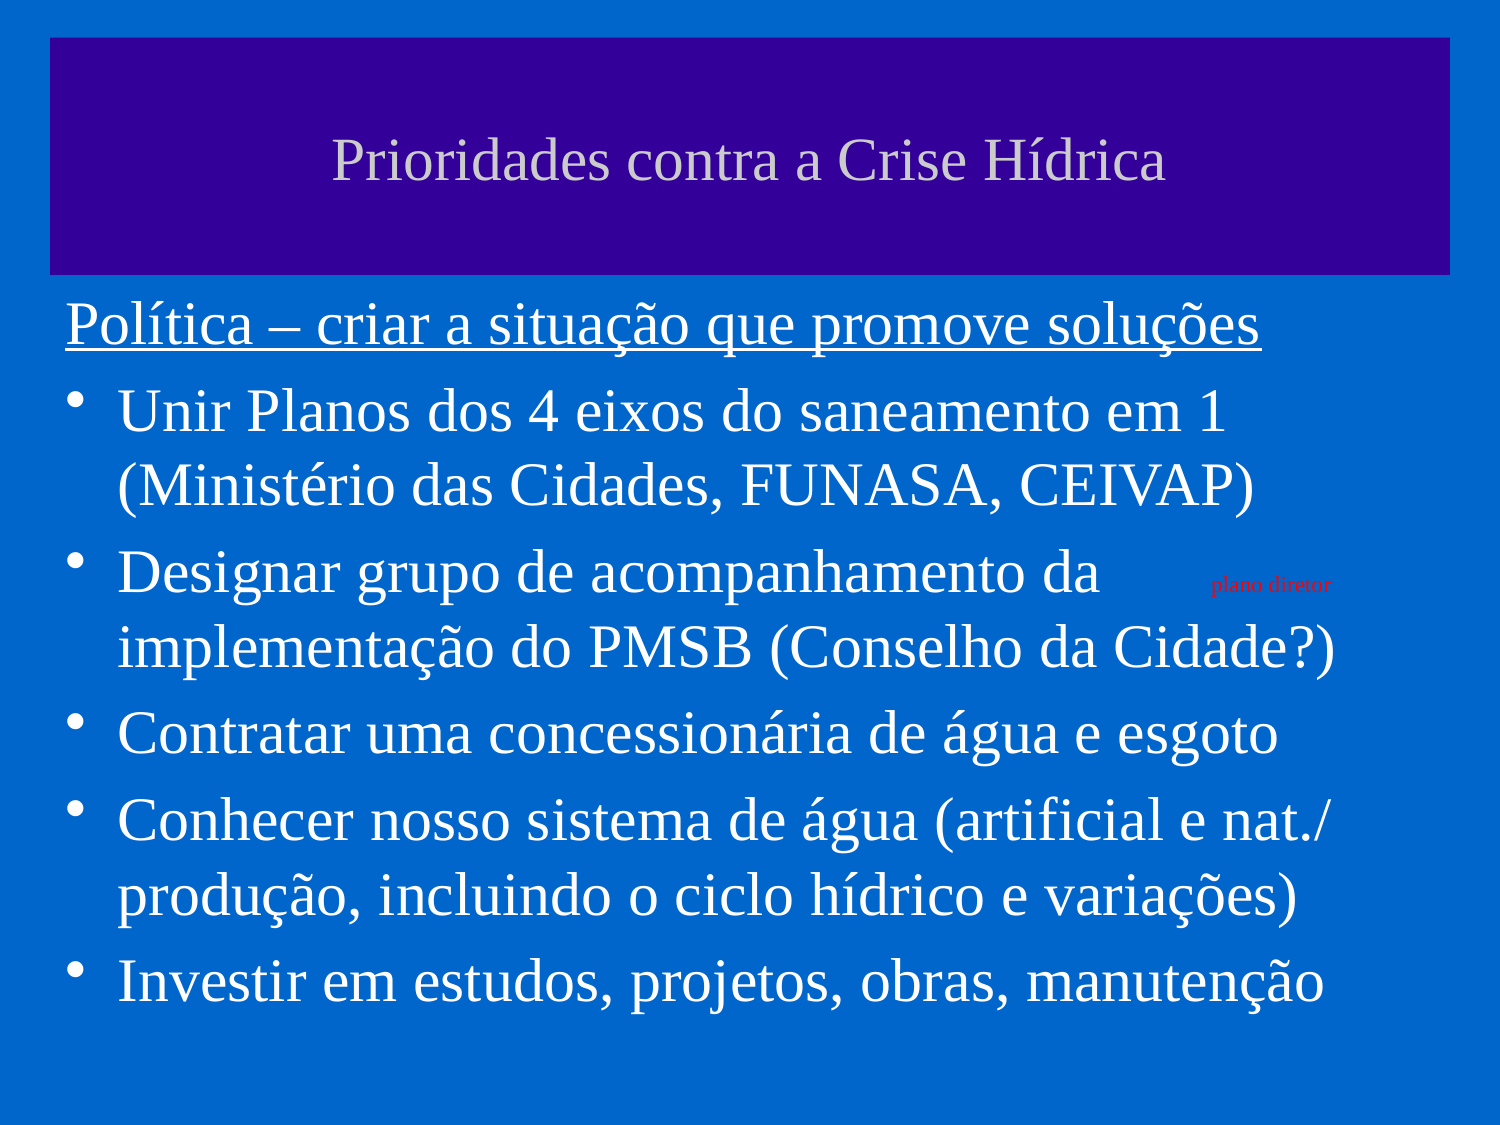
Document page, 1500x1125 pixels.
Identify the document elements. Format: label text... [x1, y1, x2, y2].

list Política – criar a situação que promove soluções Unir Planos dos 4 eixos do saneamento em 1 (Ministério das Cidades, FUNASA, CEIVAP) Designar grupo de acompanhamento da plano diretor implementação do PMSB (Conselho da Cidade?) Contratar uma concessionária de água e esgoto Conhecer nosso sistema de água (artificial e nat./ produção, incluindo o ciclo hídrico e variações) Investir em estudos, projetos, obras, manutenção [50, 275, 1450, 1125]
title Prioridades contra a Crise Hídrica [50, 37, 1450, 275]
